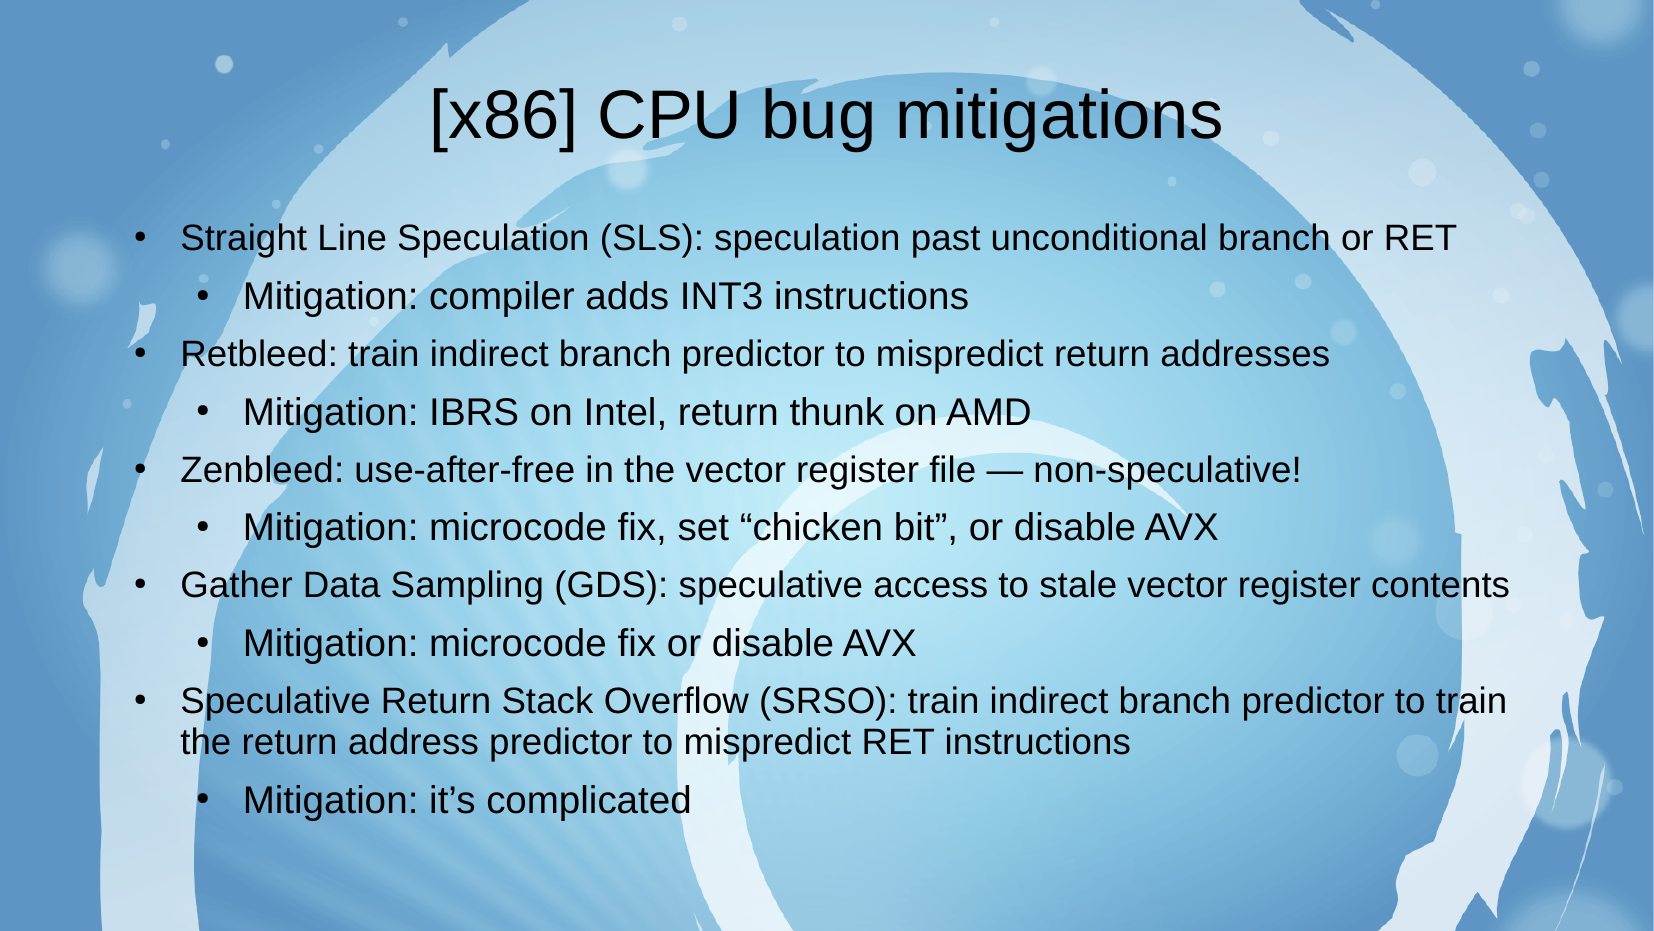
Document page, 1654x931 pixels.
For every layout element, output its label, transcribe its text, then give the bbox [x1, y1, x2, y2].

list Straight Line Speculation (SLS): speculation past unconditional branch or RET Mitigation: compiler adds INT3 instructions Retbleed: train indirect branch predictor to mispredict return addresses Mitigation: IBRS on Intel, return thunk on AMD Zenbleed: use-after-free in the vector register file — non-speculative! Mitigation: microcode fix, set “chicken bit”, or disable AVX Gather Data Sampling (GDS): speculative access to stale vector register contents Mitigation: microcode fix or disable AVX Speculative Return Stack Overflow (SRSO): train indirect branch predictor to train the return address predictor to mispredict RET instructions Mitigation: it’s complicated [118, 217, 1536, 832]
title [x86] CPU bug mitigations [118, 37, 1536, 193]
picture [0, 0, 1654, 931]
